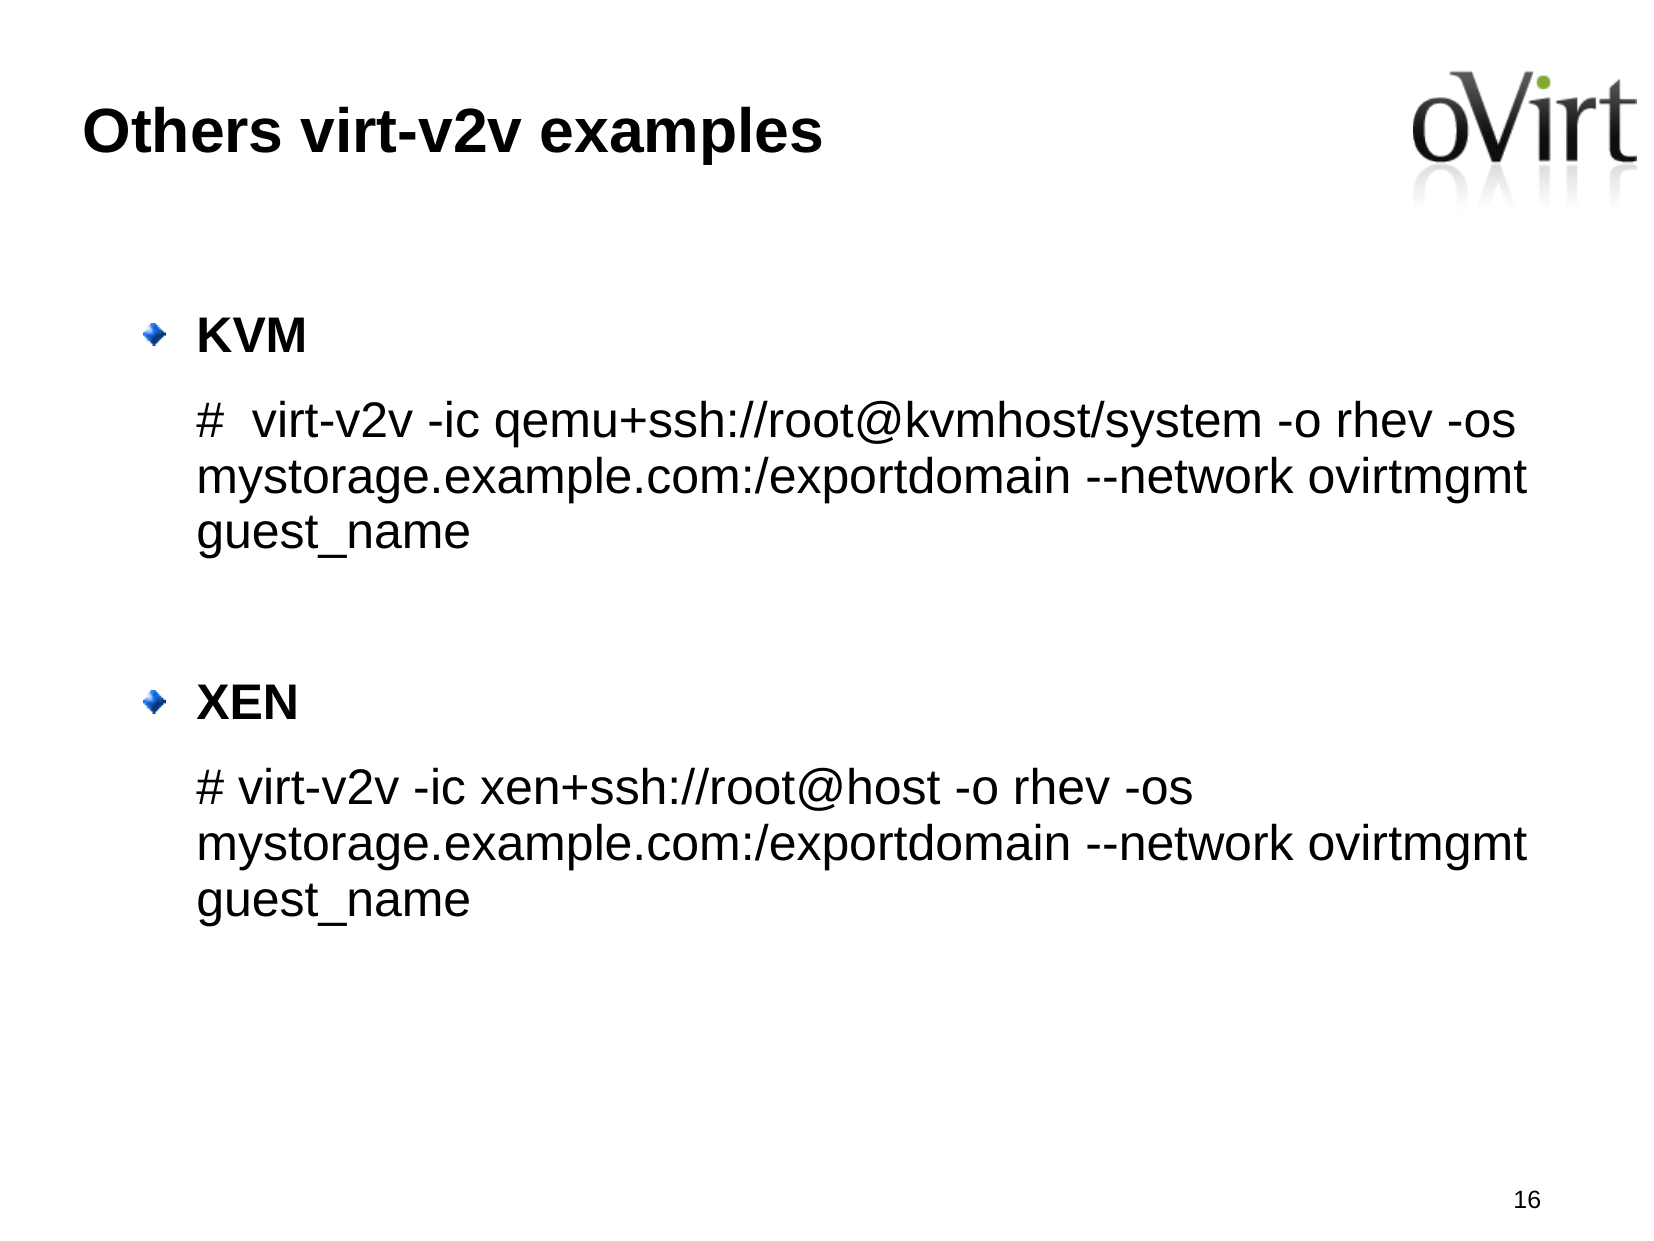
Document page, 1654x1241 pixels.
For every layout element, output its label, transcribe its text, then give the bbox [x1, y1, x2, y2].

picture [1413, 63, 1637, 212]
title Others virt-v2v examples [82, 37, 1303, 226]
list KVM # virt-v2v -ic qemu+ssh://root@kvmhost/system -o rhev -os mystorage.example.com:/exportdomain --network ovirtmgmt guest_name XEN # virt-v2v -ic xen+ssh://root@host -o rhev -os mystorage.example.com:/exportdomain --network ovirtmgmt guest_name [125, 221, 1654, 1098]
